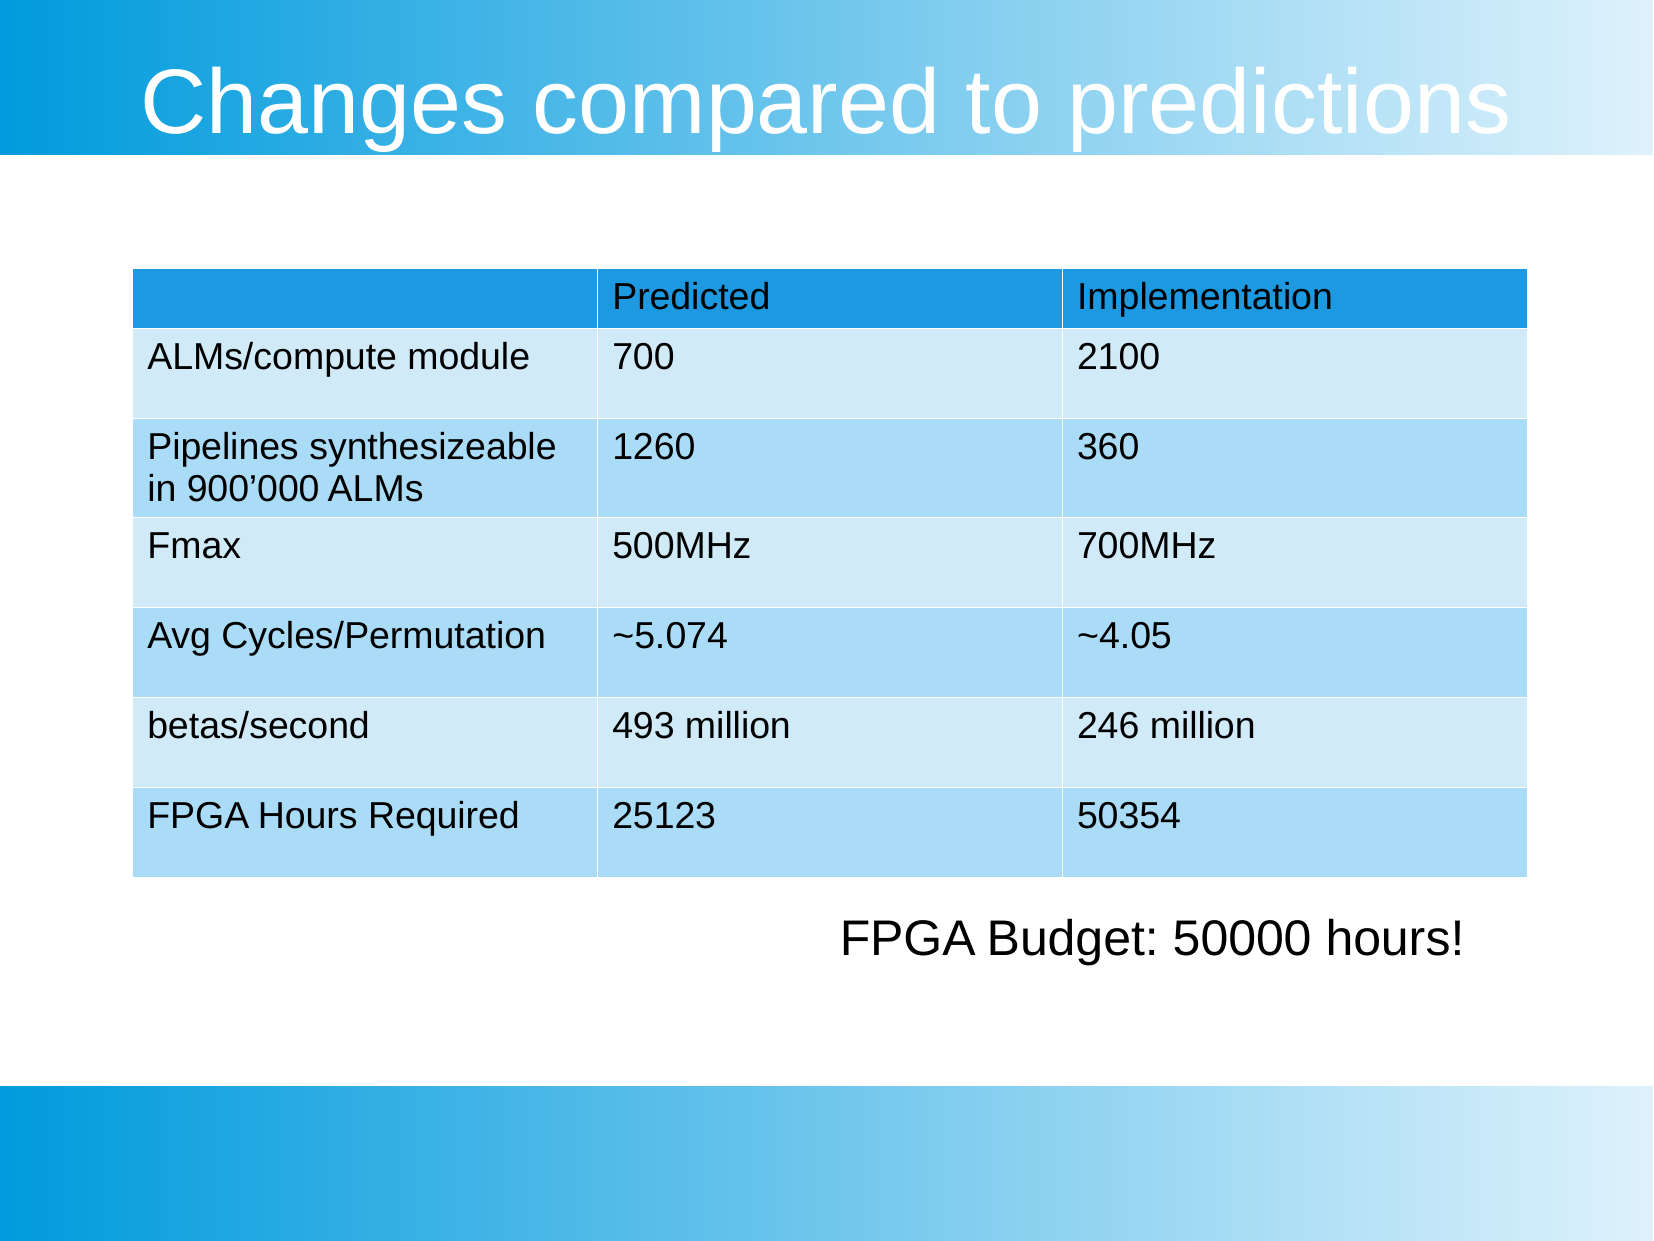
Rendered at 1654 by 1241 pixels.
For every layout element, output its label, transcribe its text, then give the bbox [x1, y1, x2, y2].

text_box FPGA Budget: 50000 hours! [825, 903, 1486, 1036]
table_cell Pipelines synthesizeable in 900’000 ALMs [133, 419, 597, 517]
table_cell 700 [598, 329, 1062, 418]
table_cell 2100 [1063, 329, 1527, 418]
table_cell 360 [1063, 419, 1527, 517]
table_cell betas/second [133, 698, 597, 787]
table_cell 246 million [1063, 698, 1527, 787]
table_cell Fmax [133, 518, 597, 607]
table_cell 25123 [598, 788, 1062, 877]
table_header [133, 269, 597, 328]
table_cell ALMs/compute module [133, 329, 597, 418]
table_cell 50354 [1063, 788, 1527, 877]
table_cell ~5.074 [598, 608, 1062, 697]
table_cell 493 million [598, 698, 1062, 787]
table_header Predicted [598, 269, 1062, 328]
table_header Implementation [1063, 269, 1527, 328]
table_cell Avg Cycles/Permutation [133, 608, 597, 697]
table_cell FPGA Hours Required [133, 788, 597, 877]
title Changes compared to predictions [82, 49, 1571, 155]
table_cell 1260 [598, 419, 1062, 517]
table_cell 500MHz [598, 518, 1062, 607]
table_cell ~4.05 [1063, 608, 1527, 697]
table_cell 700MHz [1063, 518, 1527, 607]
